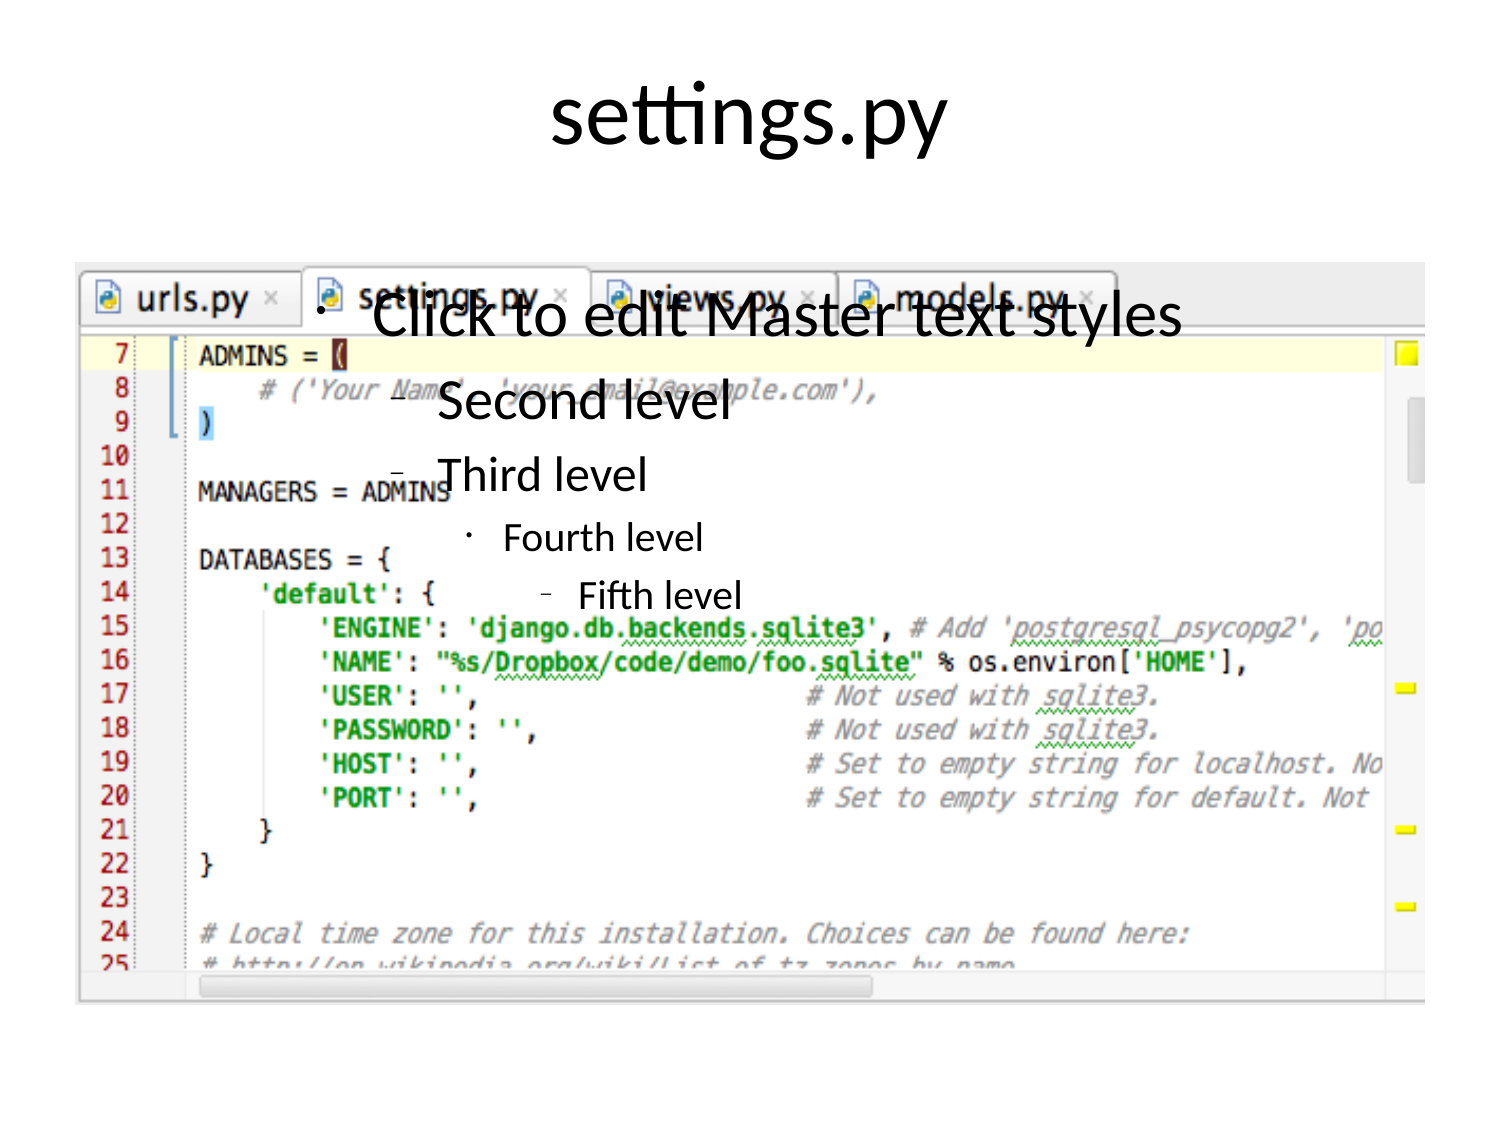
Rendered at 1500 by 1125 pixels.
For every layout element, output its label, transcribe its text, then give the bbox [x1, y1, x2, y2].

picture [75, 262, 1425, 1005]
title settings.py [75, 45, 1425, 233]
